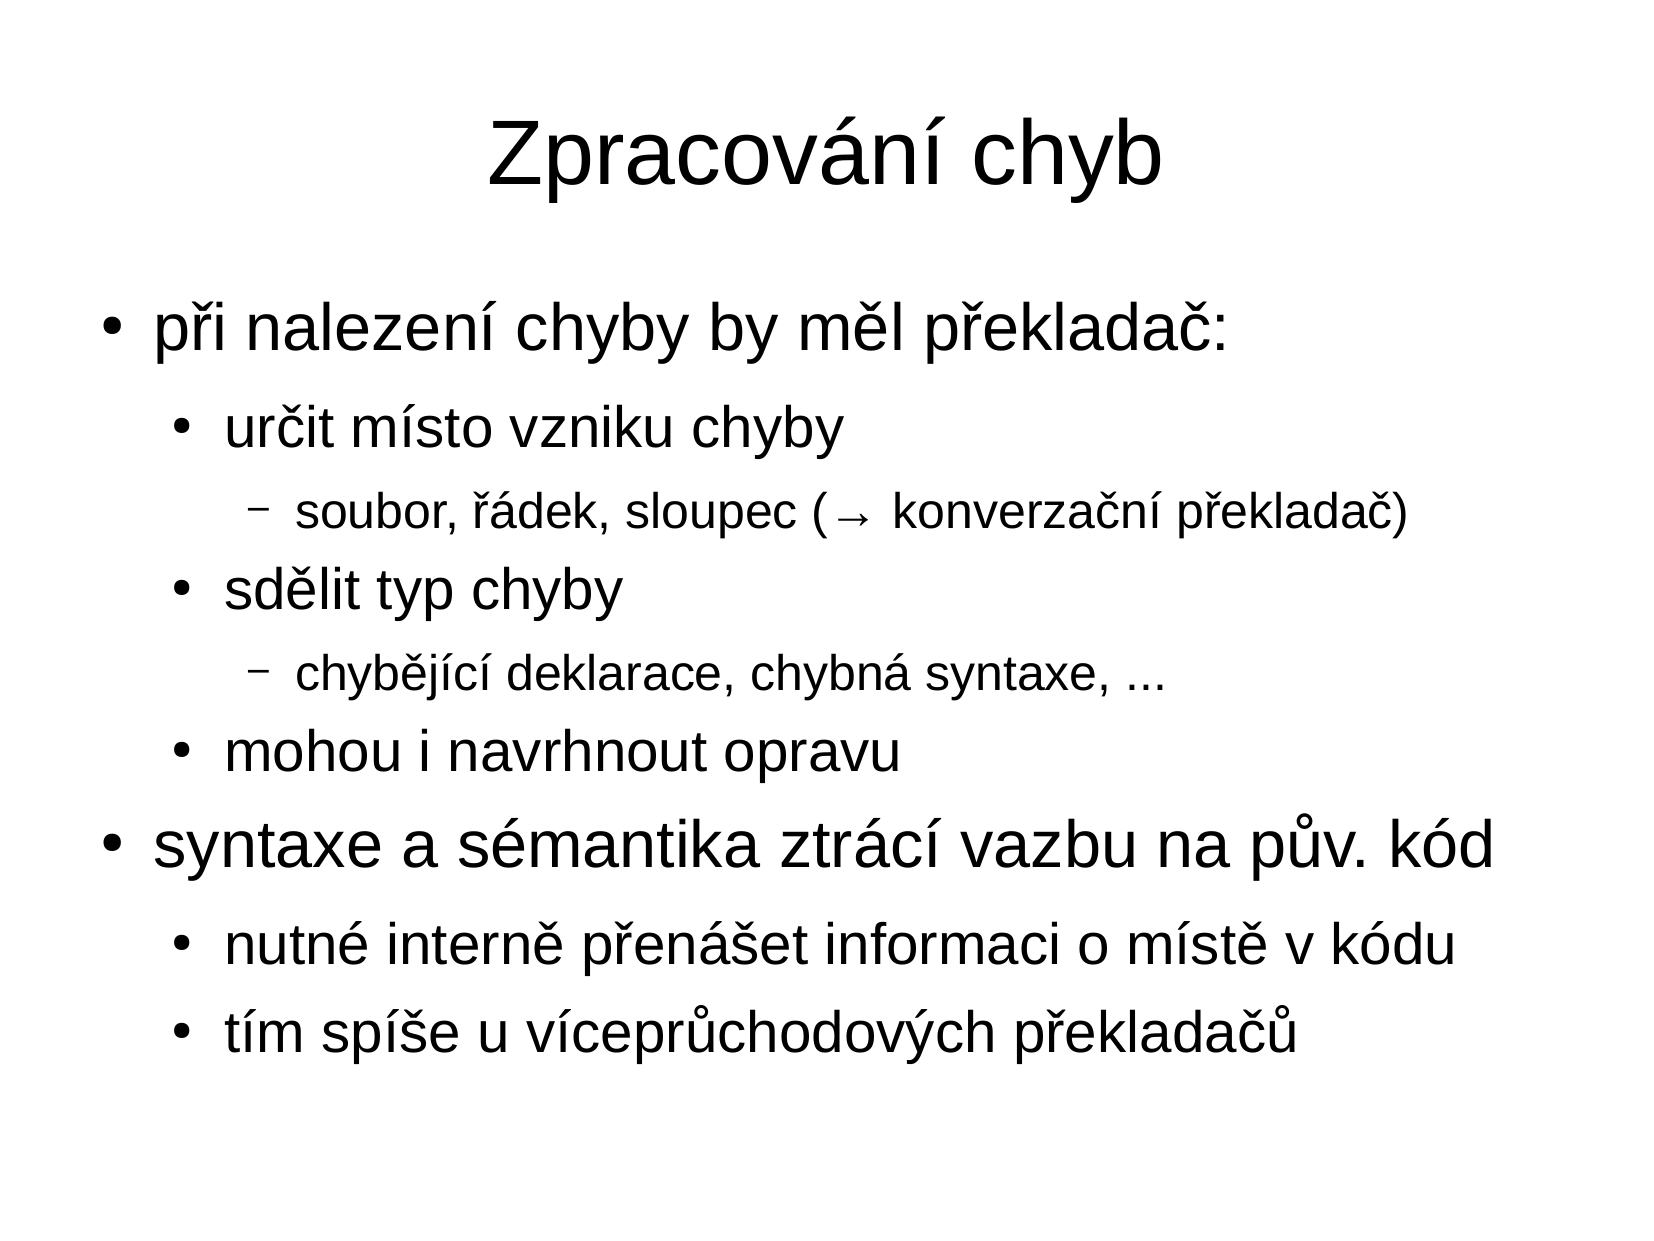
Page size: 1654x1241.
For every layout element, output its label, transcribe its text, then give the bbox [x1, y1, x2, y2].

title Zpracování chyb [82, 56, 1571, 250]
list při nalezení chyby by měl překladač: určit místo vzniku chyby soubor, řádek, sloupec (→ konverzační překladač) sdělit typ chyby chybějící deklarace, chybná syntaxe, ... mohou i navrhnout opravu syntaxe a sémantika ztrácí vazbu na pův. kód nutné interně přenášet informaci o místě v kódu tím spíše u víceprůchodových překladačů [82, 290, 1571, 1094]
